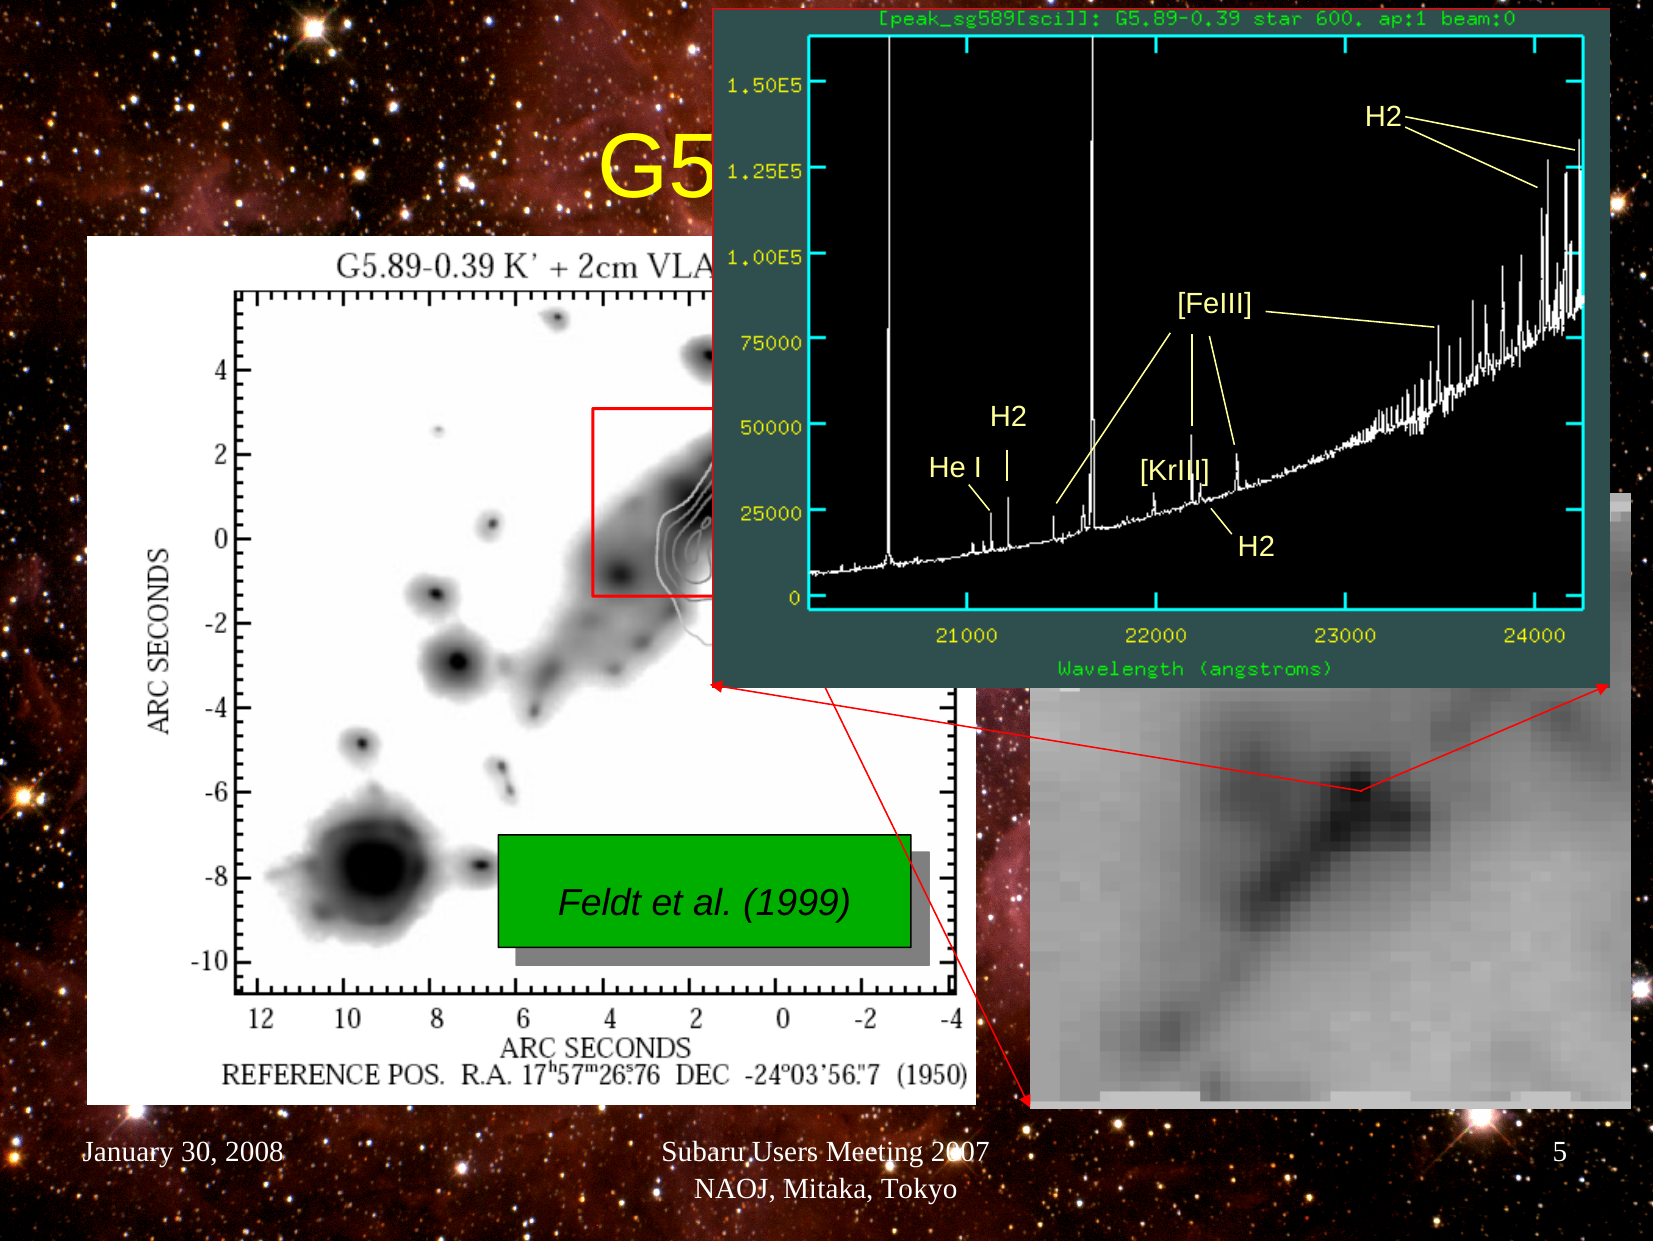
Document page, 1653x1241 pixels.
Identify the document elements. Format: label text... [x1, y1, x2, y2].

text_box He I [913, 426, 997, 485]
text_box [KrIII] [1125, 429, 1171, 488]
text_box Feldt et al. (1999)‏ [498, 834, 911, 948]
picture [0, 0, 1653, 1241]
text_box H2 [1223, 504, 1290, 564]
title G5.89-0.39 [82, 56, 712, 251]
text_box [FeIII] [1162, 262, 1266, 321]
text_box H2 [975, 375, 1042, 434]
text_box H2 [1350, 75, 1417, 134]
